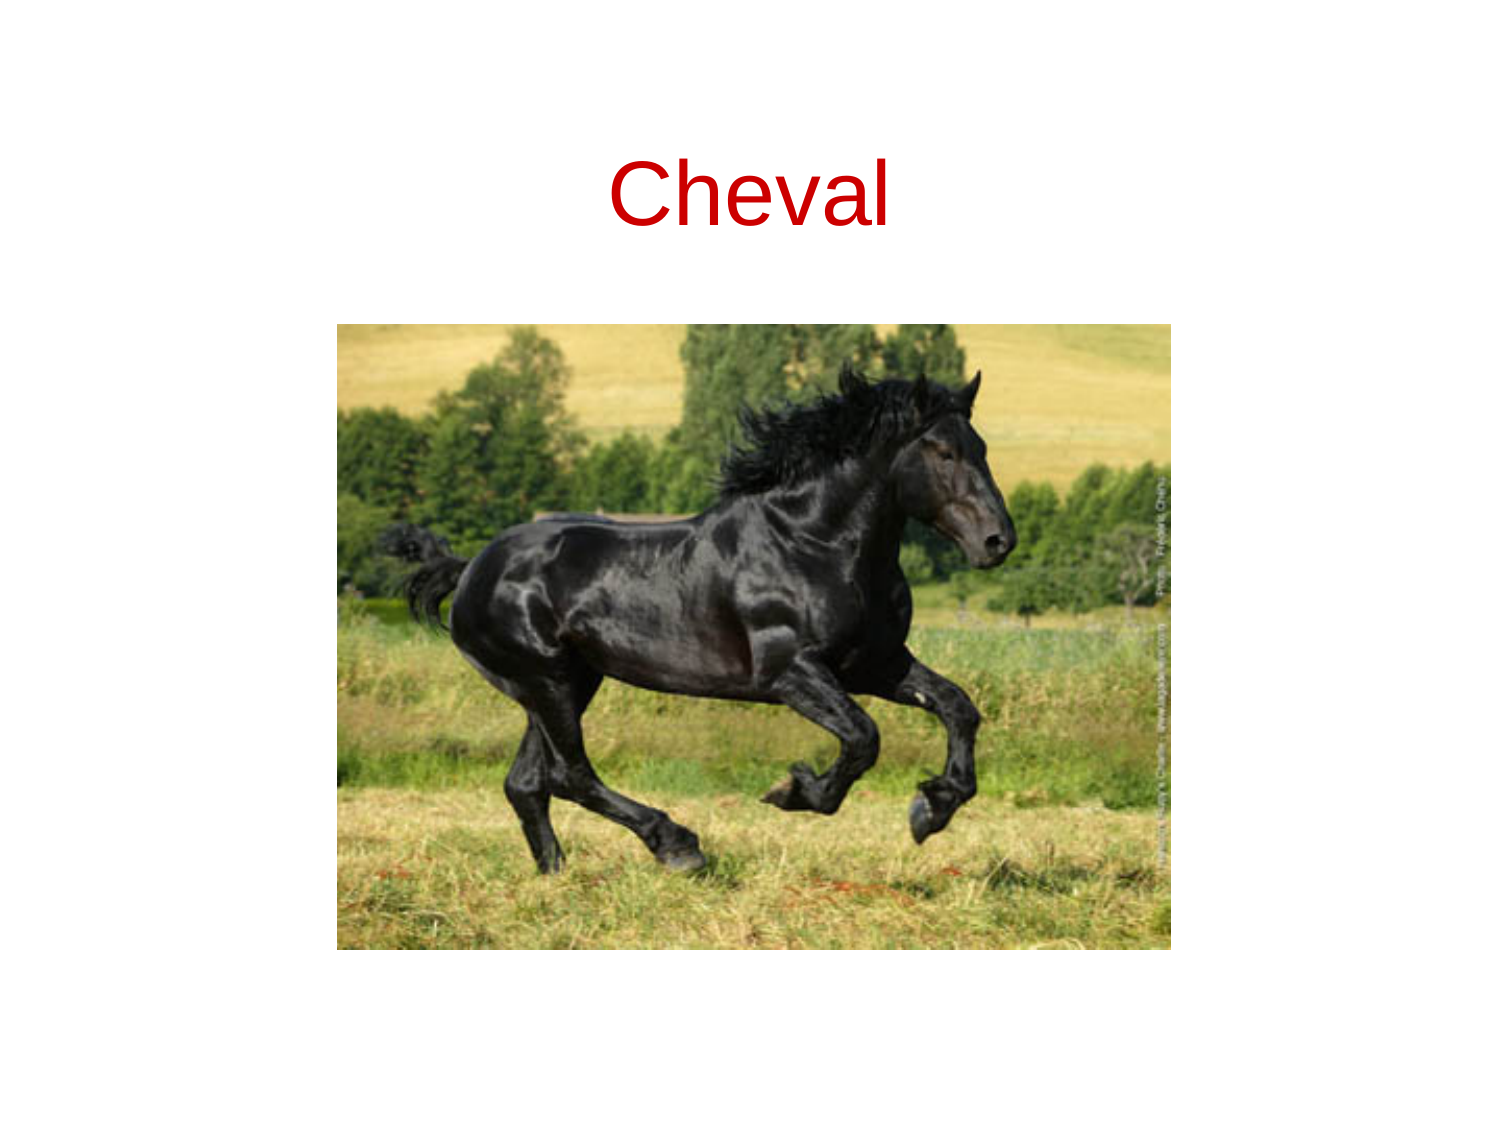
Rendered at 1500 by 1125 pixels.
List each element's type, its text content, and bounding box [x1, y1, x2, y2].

title Cheval [112, 99, 1388, 288]
picture [337, 324, 1171, 951]
